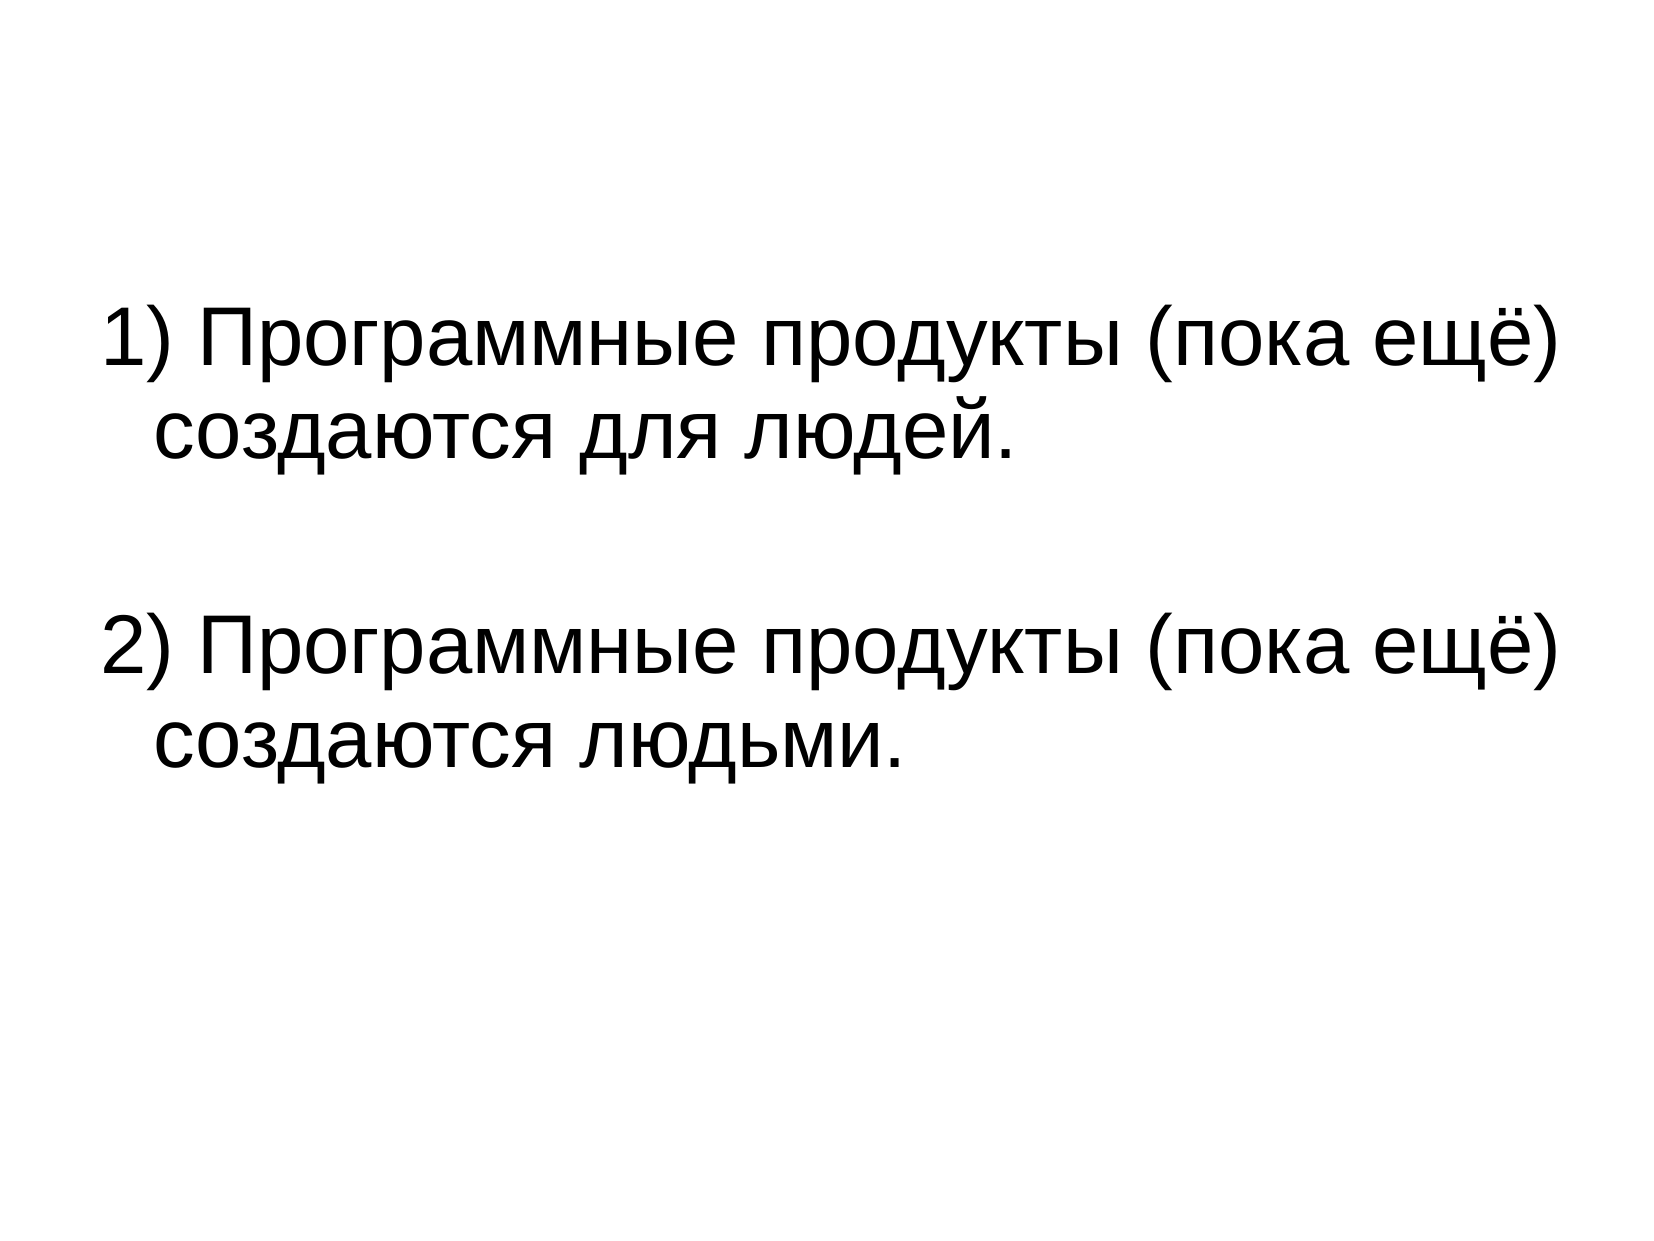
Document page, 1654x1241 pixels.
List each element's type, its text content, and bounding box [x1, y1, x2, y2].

list Программные продукты (пока ещё) создаются для людей. Программные продукты (пока ещё) создаются людьми. [82, 290, 1571, 1010]
